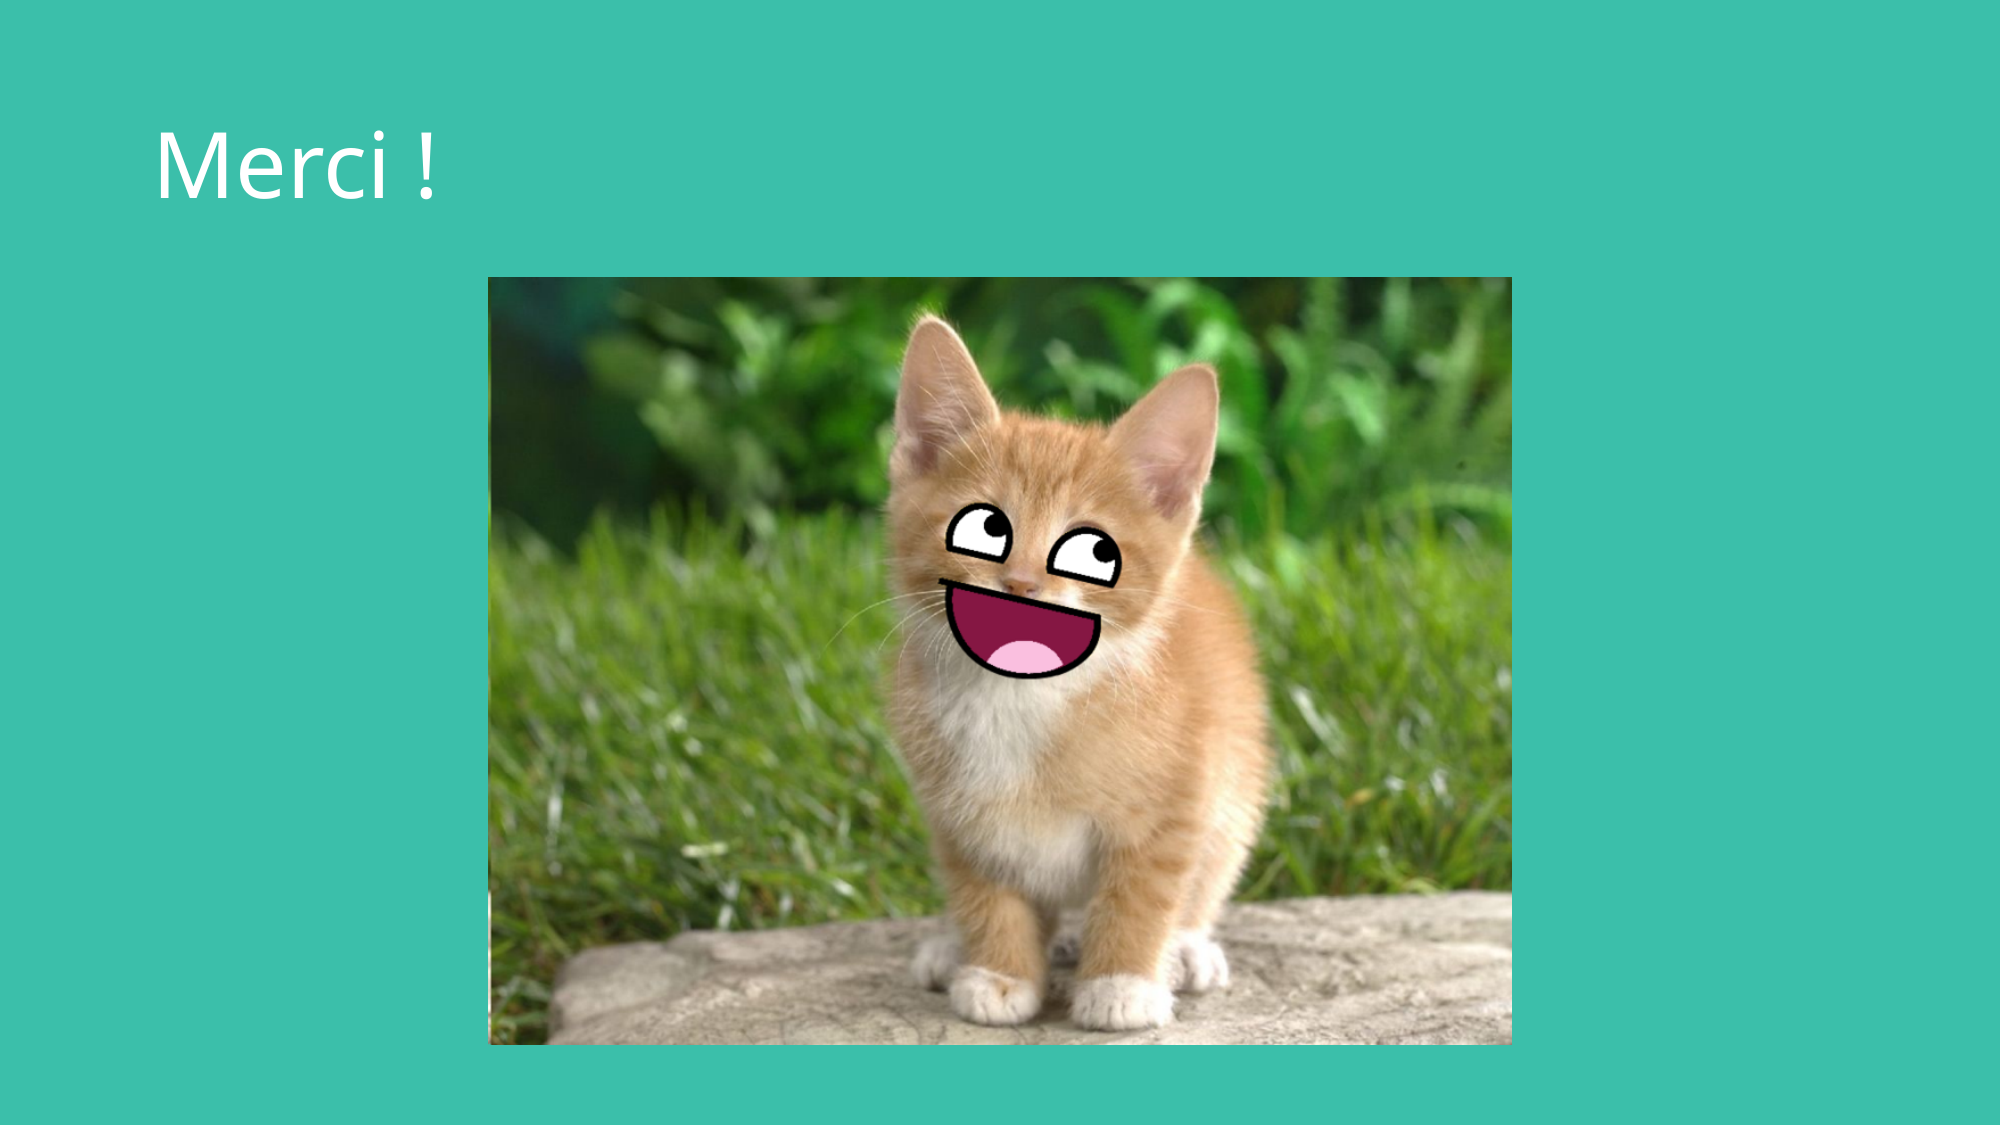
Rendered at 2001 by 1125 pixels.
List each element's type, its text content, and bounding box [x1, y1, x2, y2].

picture [488, 277, 1512, 1045]
title Merci ! [137, 59, 1863, 278]
